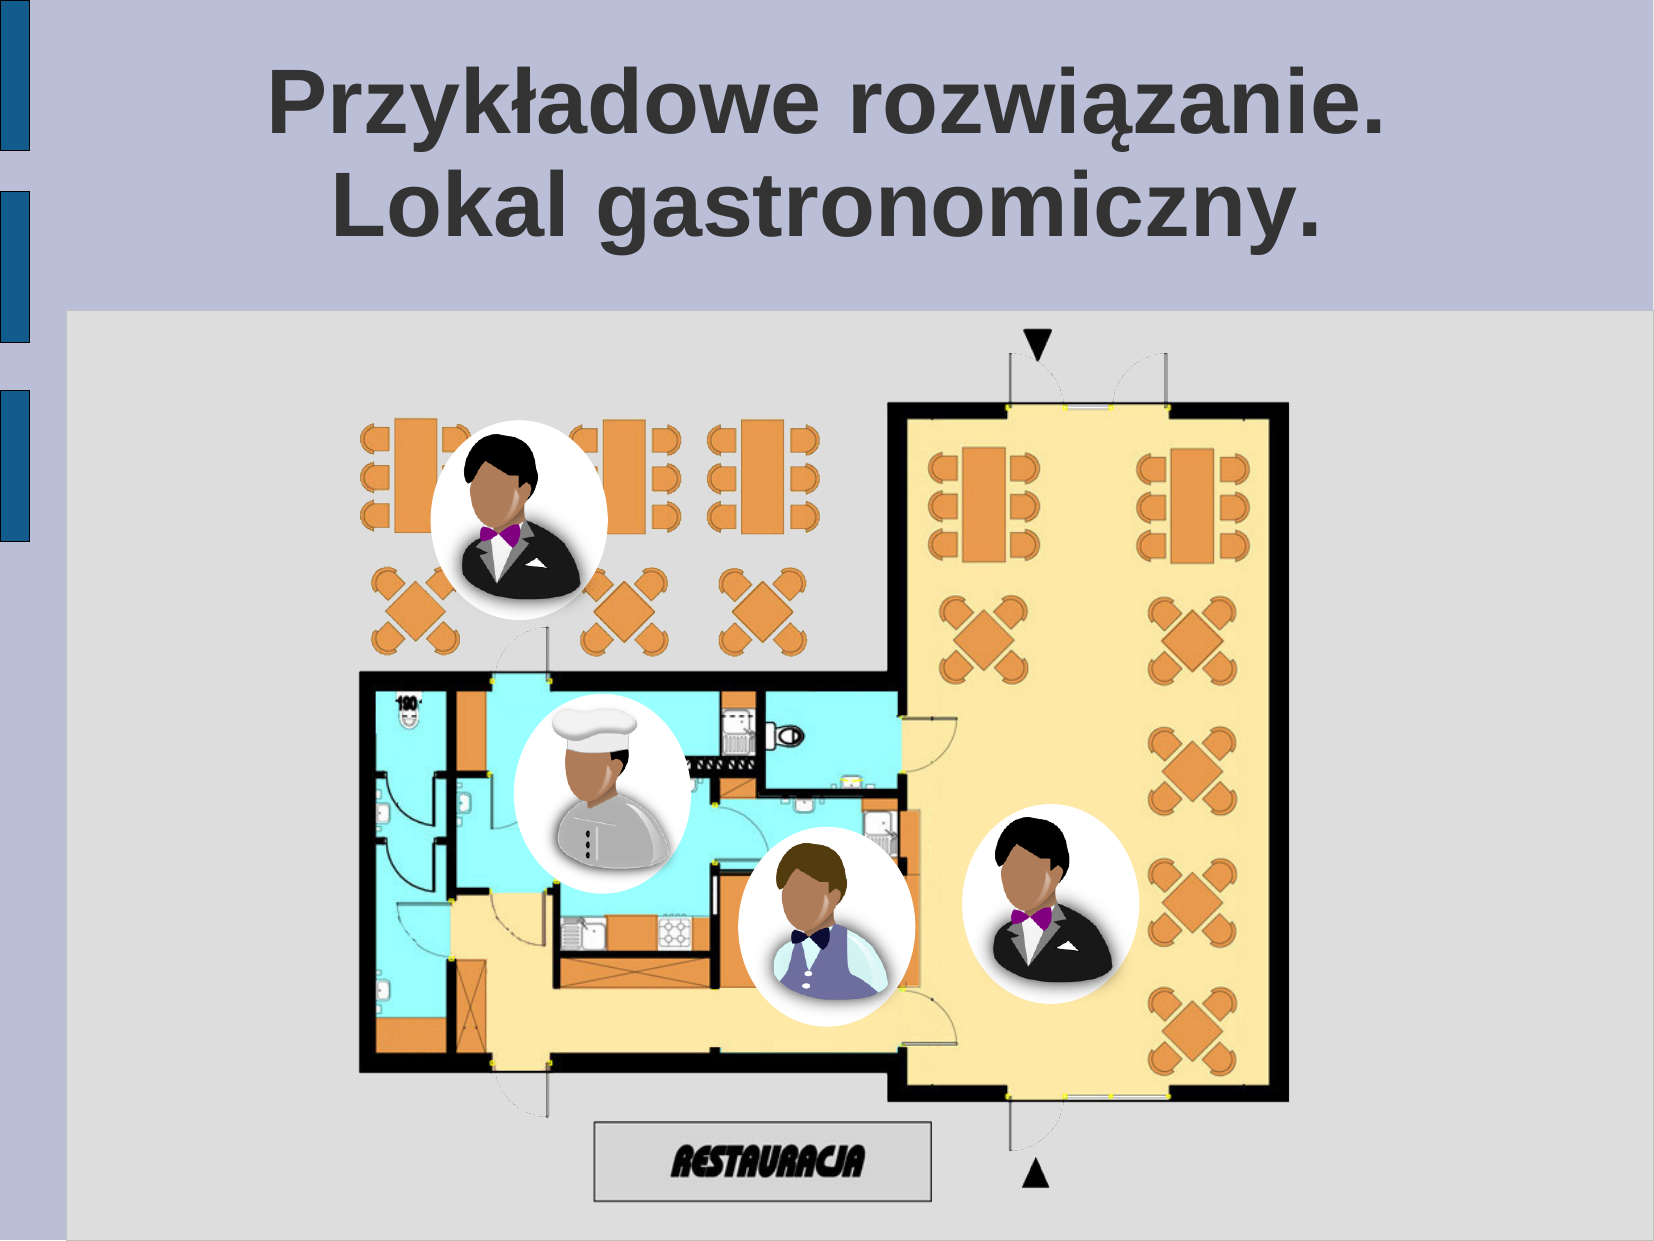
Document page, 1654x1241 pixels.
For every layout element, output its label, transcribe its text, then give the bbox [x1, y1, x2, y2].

text_box [513, 763, 518, 824]
title Przykładowe rozwiązanie. Lokal gastronomiczny. [121, 50, 1534, 256]
text_box [797, 1021, 857, 1027]
picture [277, 324, 1300, 1238]
